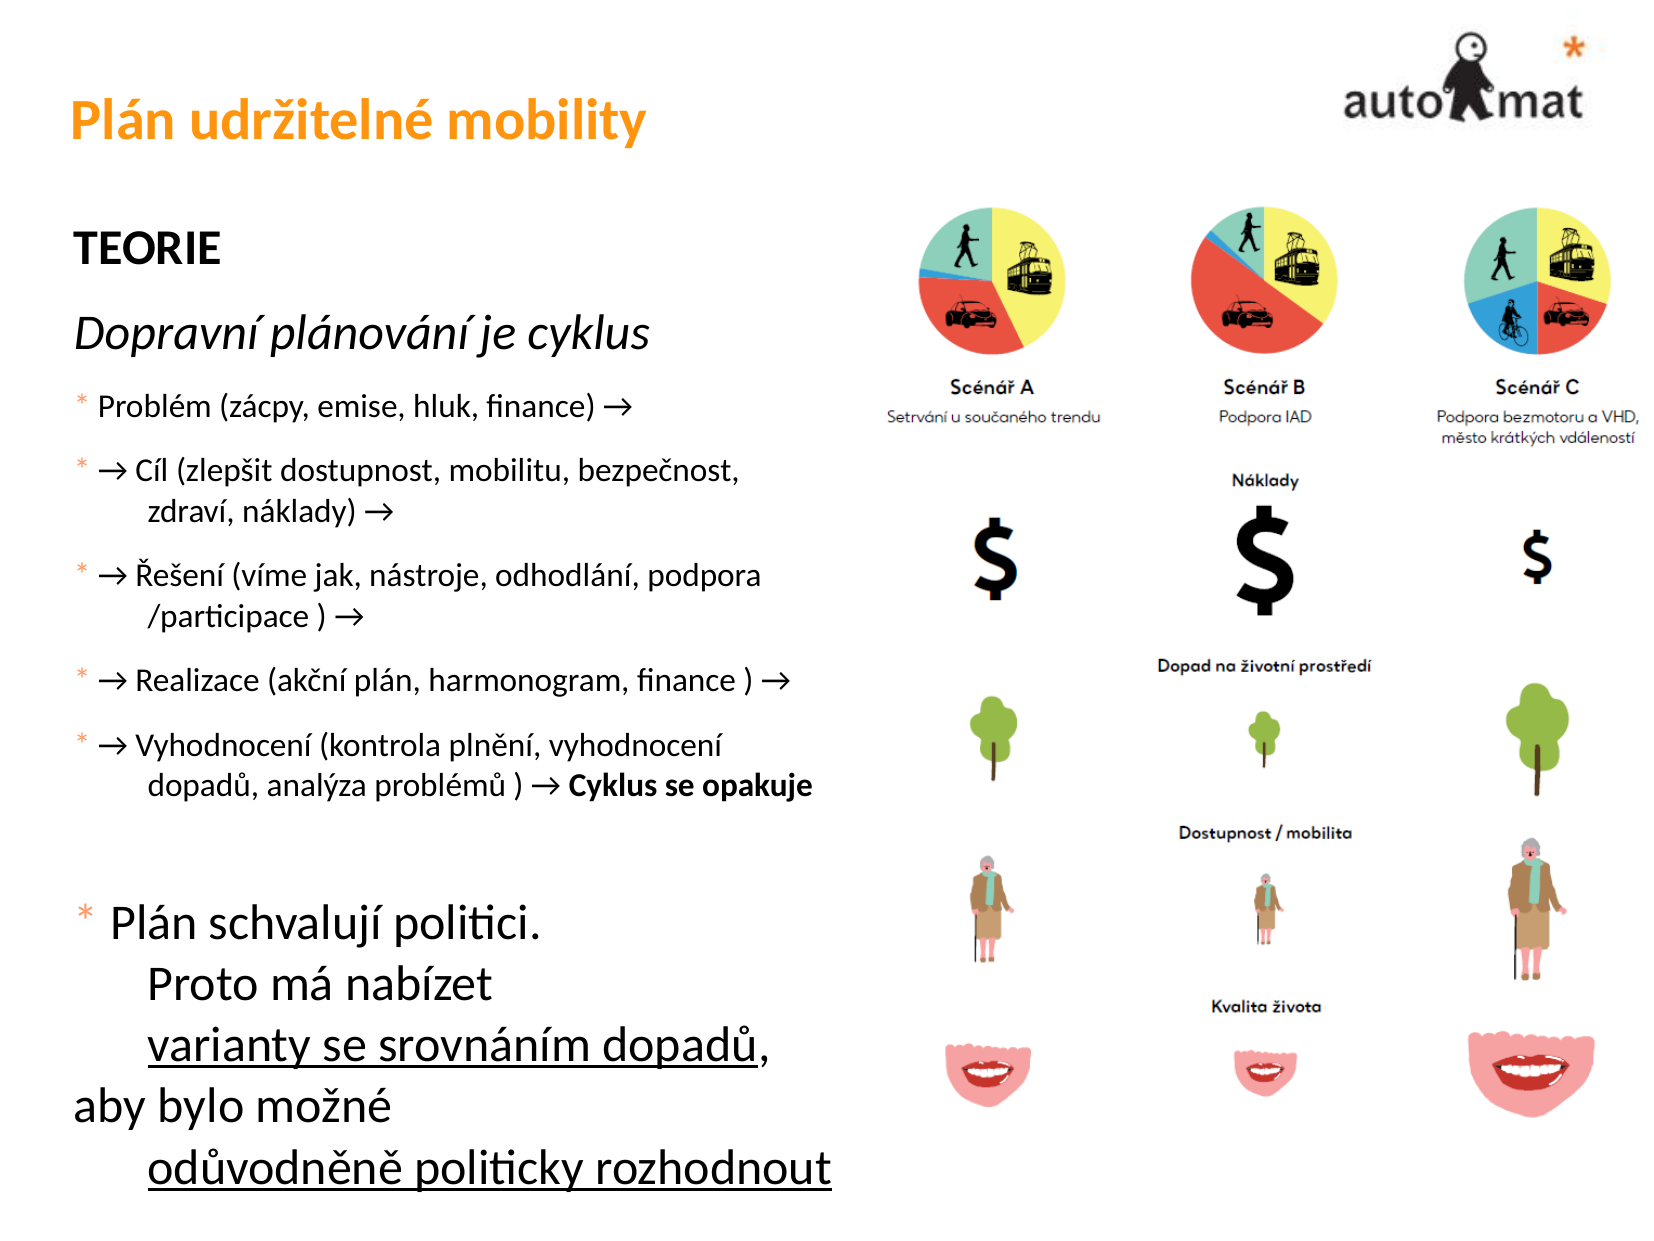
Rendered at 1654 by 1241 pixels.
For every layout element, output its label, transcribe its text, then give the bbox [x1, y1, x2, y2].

picture [1300, 0, 1636, 151]
text_box Plán udržitelné mobility [70, 82, 1536, 206]
picture [874, 188, 1654, 1147]
text_box TEORIE Dopravní plánování je cyklus * Problém (zácpy, emise, hluk, finance) → * → Cíl (zlepšit dostupnost, mobilitu, bezpečnost, zdraví, náklady) → * → Řešení (víme jak, nástroje, odhodlání, podpora /participace ) → * → Realizace (akční plán, harmonogram, finance ) → * → Vyhodnocení (kontrola plnění, vyhodnocení dopadů, analýza problémů ) → Cyklus se opakuje * Plán schvalují politici. Proto má nabízet varianty se srovnáním dopadů, aby bylo možné odůvodněně politicky rozhodnout [59, 206, 1571, 1181]
